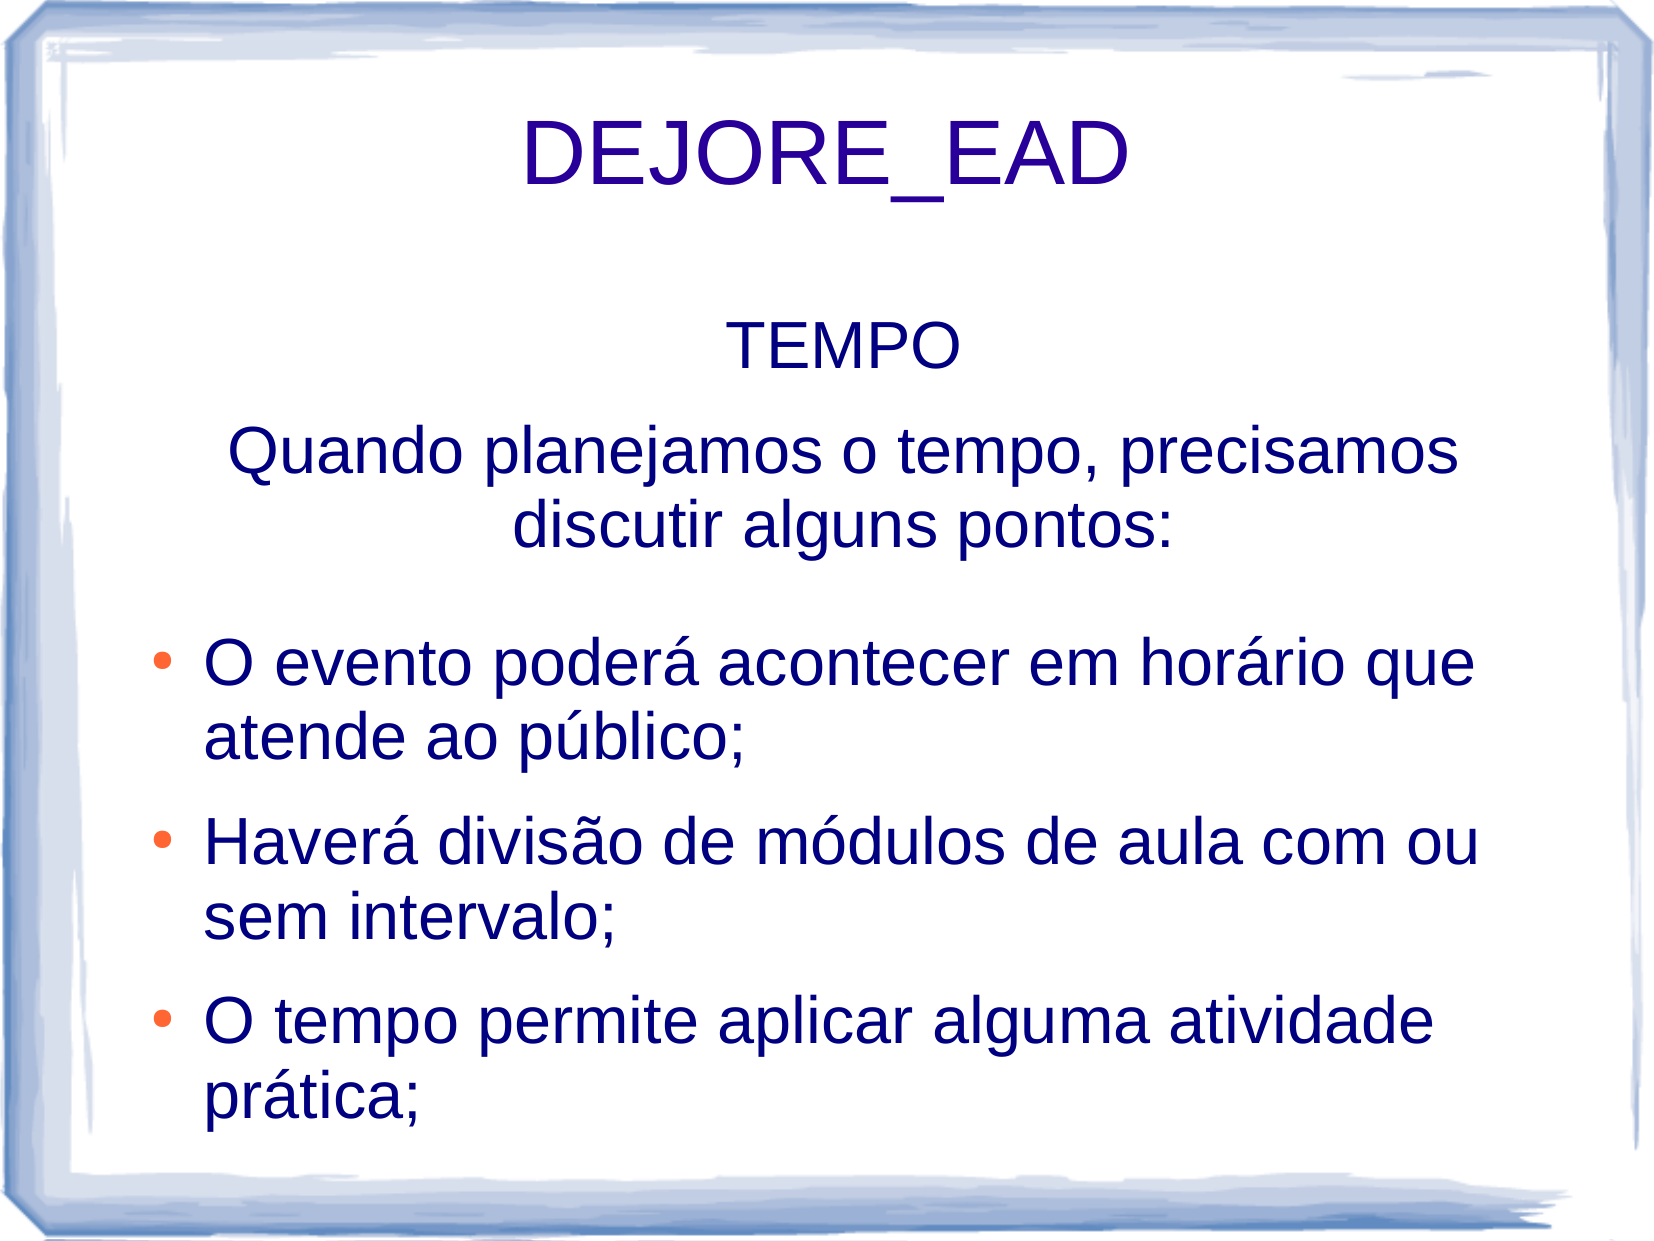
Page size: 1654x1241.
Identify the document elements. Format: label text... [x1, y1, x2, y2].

list TEMPO Quando planejamos o tempo, precisamos discutir alguns pontos: [118, 308, 1571, 617]
text_box O evento poderá acontecer em horário que atende ao público; Haverá divisão de módulos de aula com ou sem intervalo; O tempo permite aplicar alguma atividade prática; [118, 617, 1583, 1140]
title DEJORE_EAD [82, 49, 1571, 257]
picture [0, 0, 1654, 1241]
